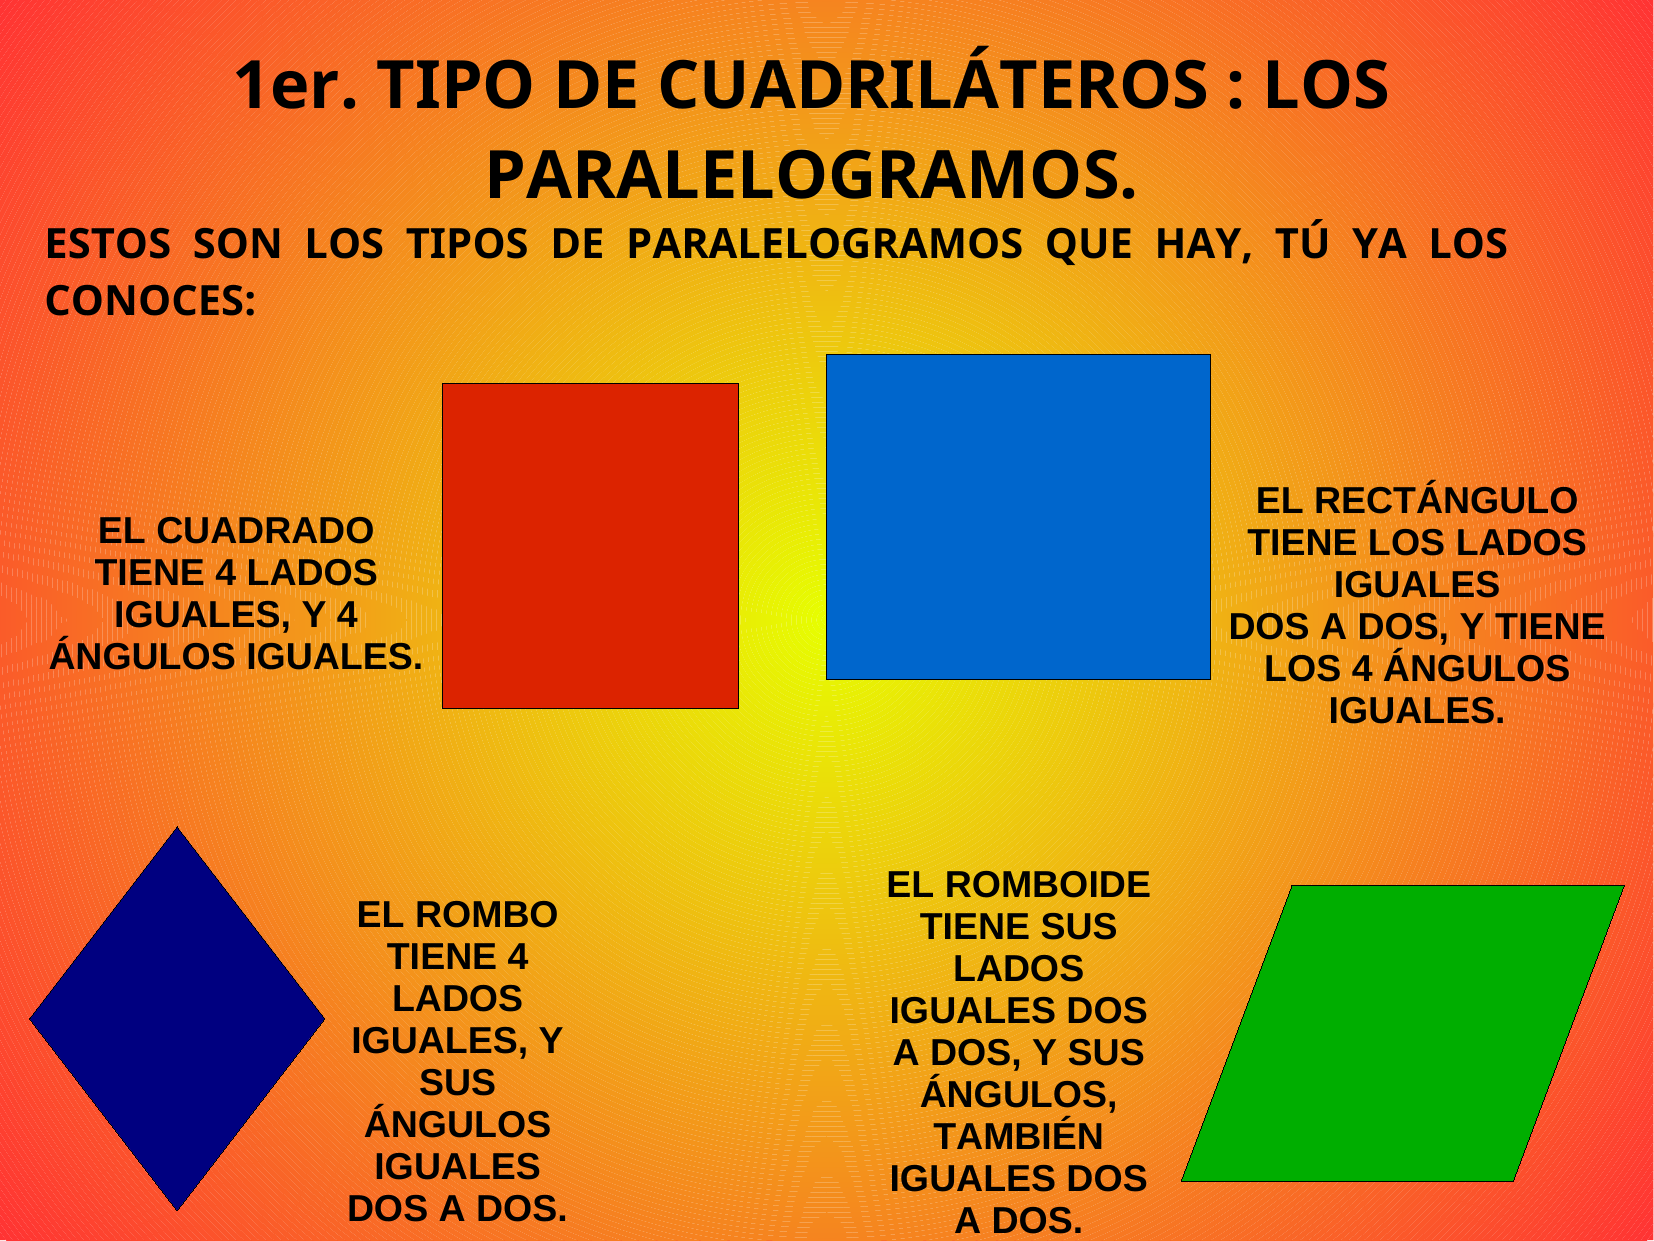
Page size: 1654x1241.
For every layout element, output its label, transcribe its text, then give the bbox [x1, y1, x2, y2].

text_box EL CUADRADO TIENE 4 LADOS IGUALES, Y 4 ÁNGULOS IGUALES. [29, 501, 443, 685]
text_box [826, 354, 1211, 680]
text_box 1er. TIPO DE CUADRILÁTEROS : LOS PARALELOGRAMOS. [59, 29, 1565, 206]
text_box [1182, 885, 1625, 1182]
text_box EL RECTÁNGULO TIENE LOS LADOS IGUALES DOS A DOS, Y TIENE LOS 4 ÁNGULOS IGUALES. [1210, 472, 1625, 740]
text_box EL ROMBO TIENE 4 LADOS IGUALES, Y SUS ÁNGULOS IGUALES DOS A DOS. [324, 885, 591, 1237]
text_box [442, 383, 739, 709]
text_box EL ROMBOIDE TIENE SUS LADOS IGUALES DOS A DOS, Y SUS ÁNGULOS, TAMBIÉN IGUALES DOS A DOS. [856, 856, 1182, 1241]
text_box ESTOS SON LOS TIPOS DE PARALELOGRAMOS QUE HAY, TÚ YA LOS CONOCES: [29, 206, 1625, 340]
text_box [29, 826, 324, 1211]
